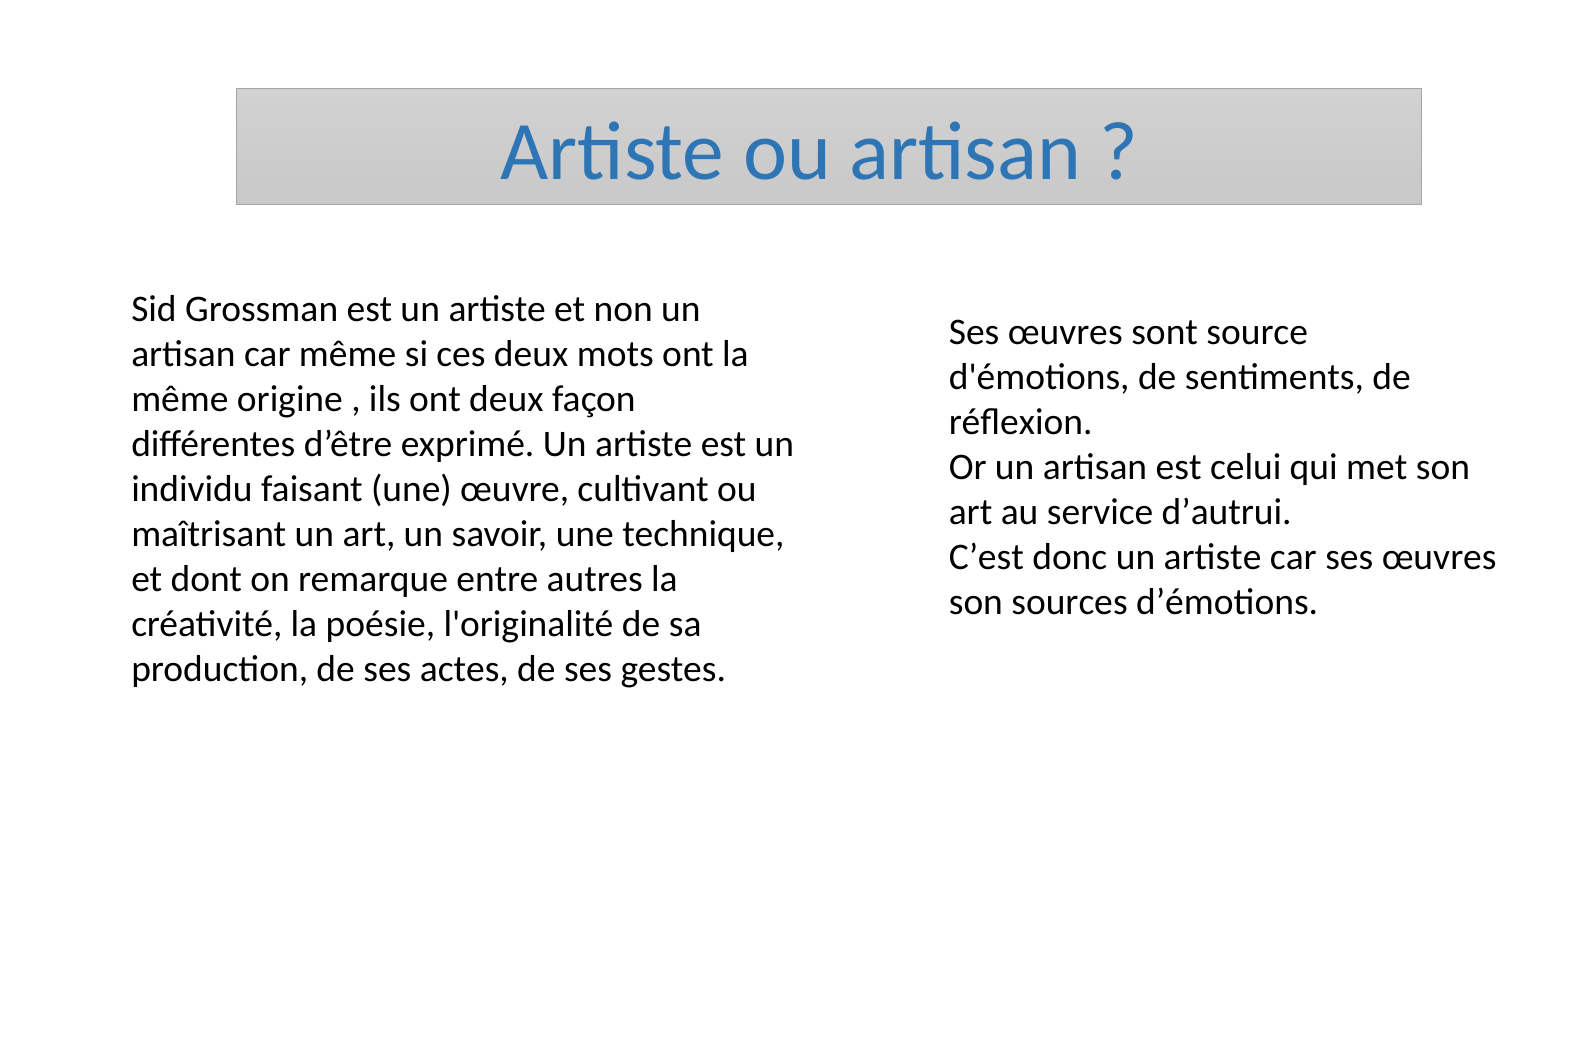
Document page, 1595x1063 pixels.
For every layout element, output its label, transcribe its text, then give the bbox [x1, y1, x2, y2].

text_box Artiste ou artisan ? [236, 88, 1422, 205]
text_box Sid Grossman est un artiste et non un artisan car même si ces deux mots ont la même origine , ils ont deux façon différentes d’être exprimé. Un artiste est un individu faisant (une) œuvre, cultivant ou maîtrisant un art, un savoir, une technique, et dont on remarque entre autres la créativité, la poésie, l'originalité de sa production, de ses actes, de ses gestes. [116, 276, 814, 701]
text_box Ses œuvres sont source d'émotions, de sentiments, de réflexion. Or un artisan est celui qui met son art au service d’autrui. C’est donc un artiste car ses œuvres son sources d’émotions. [933, 299, 1513, 679]
